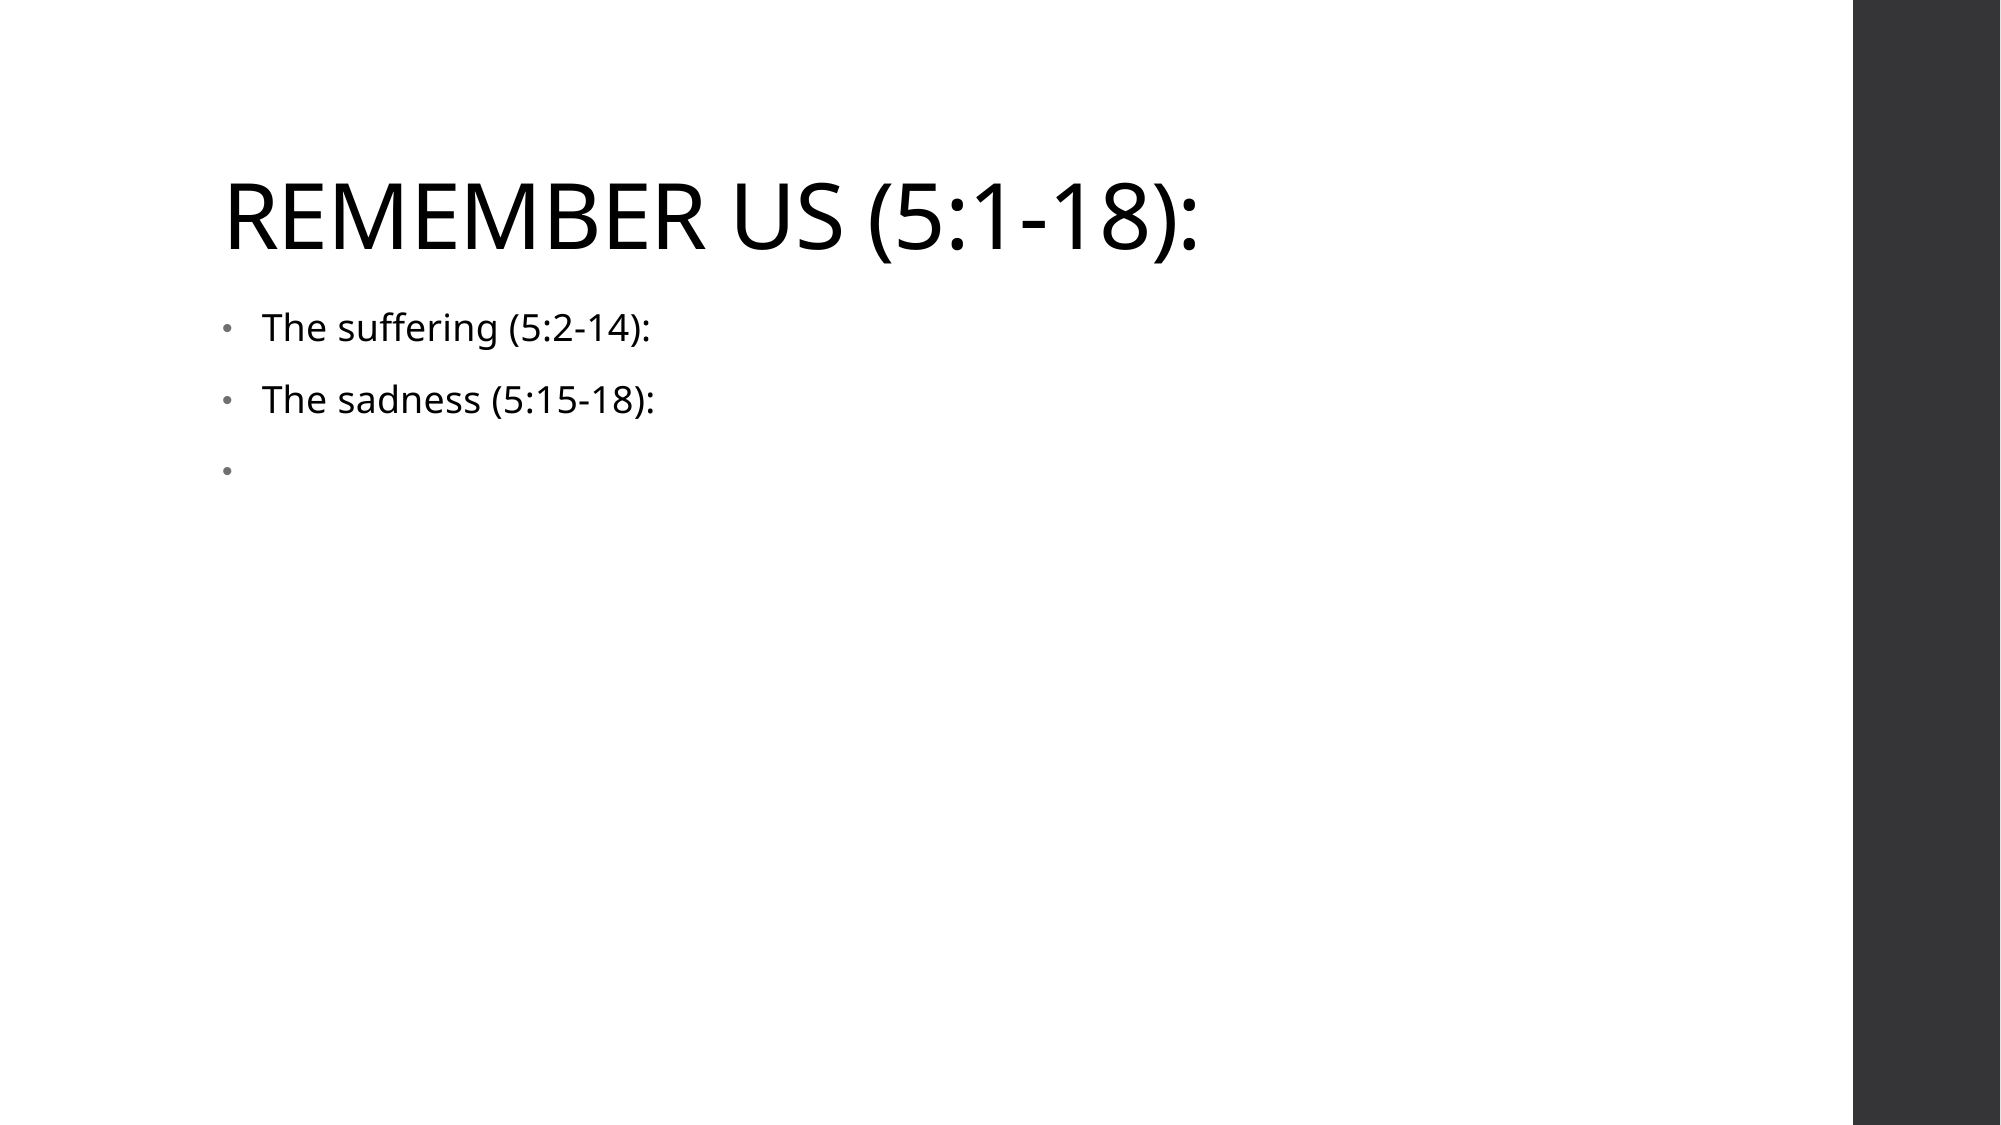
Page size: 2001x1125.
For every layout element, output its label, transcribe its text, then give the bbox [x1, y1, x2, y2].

title REMEMBER US (5:1-18): [206, 60, 1797, 278]
list The suffering (5:2-14): The sadness (5:15-18): [206, 299, 1617, 1014]
